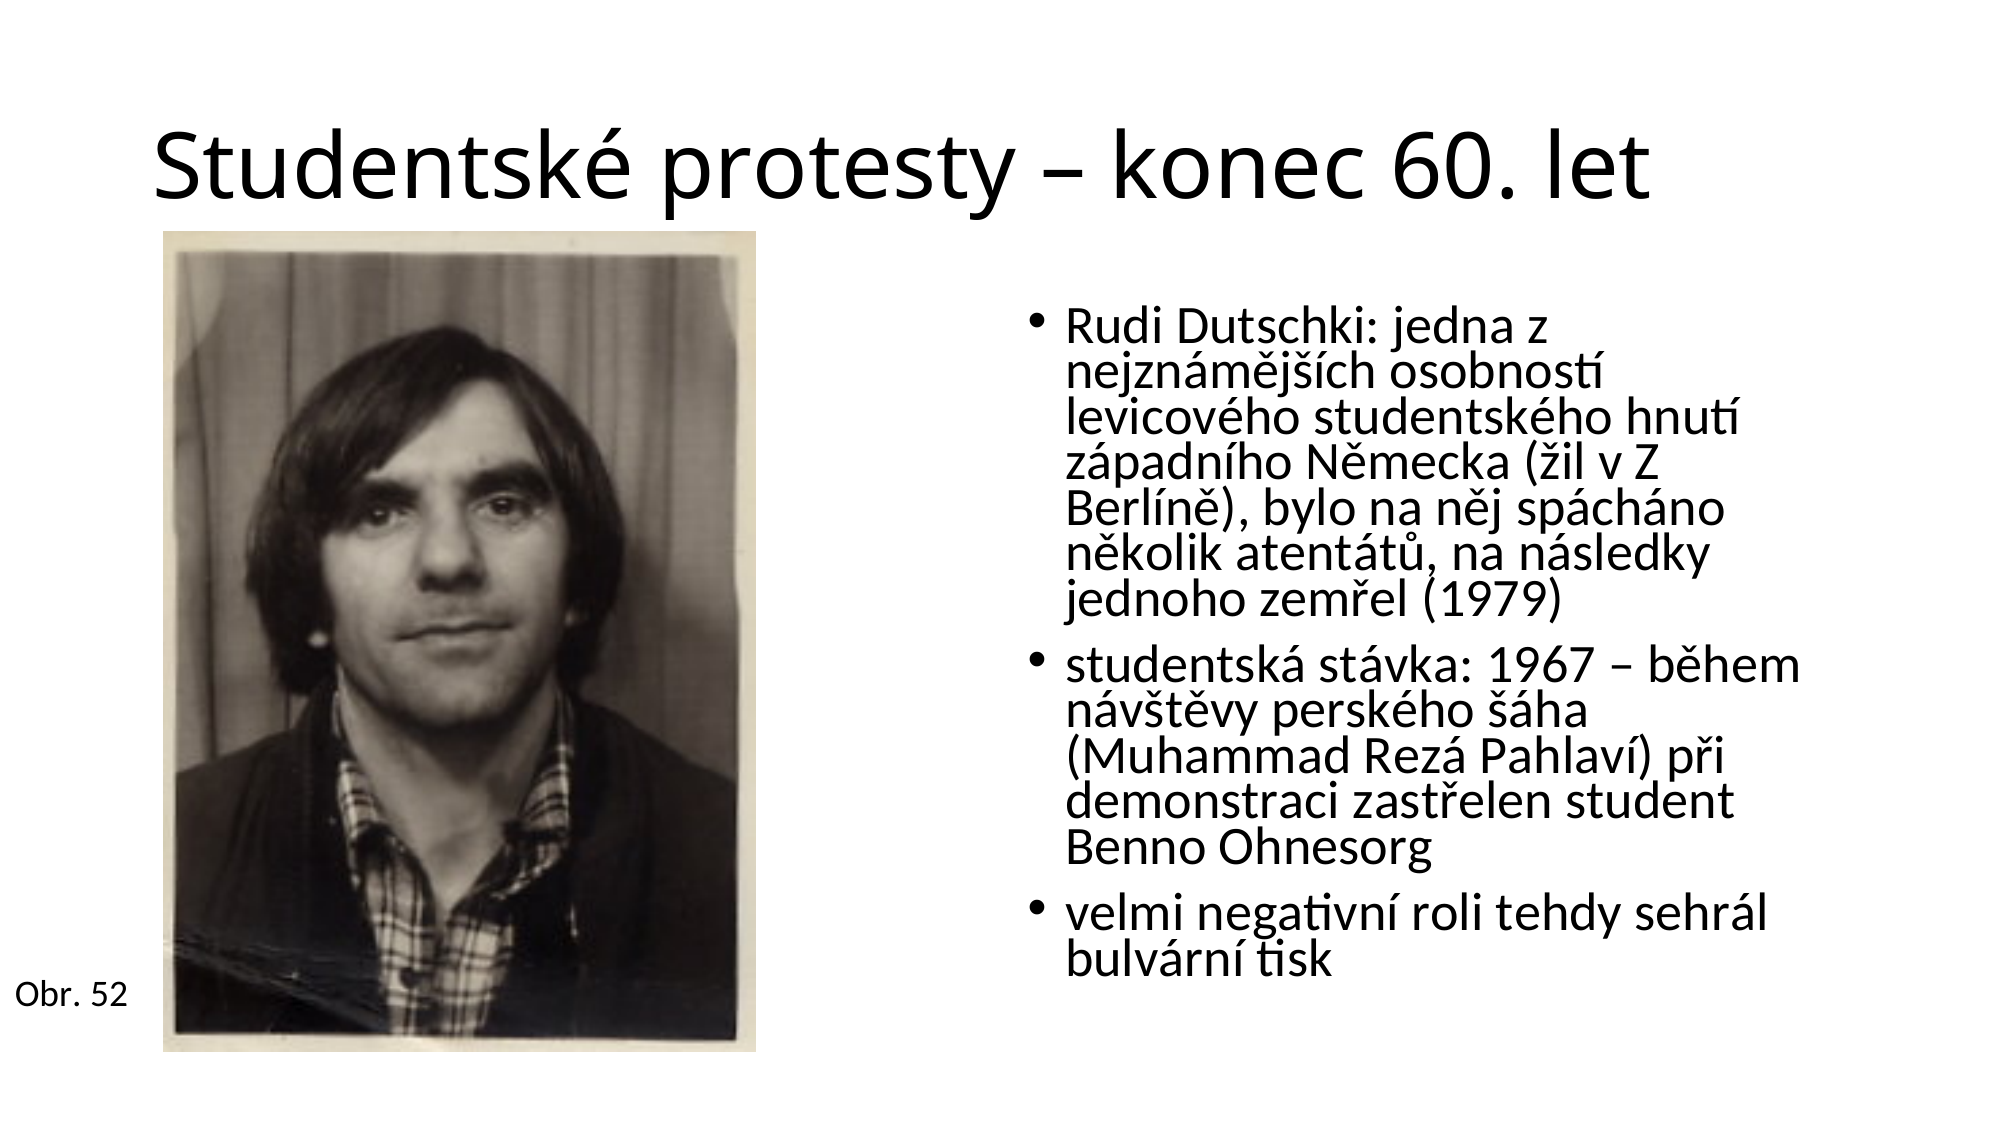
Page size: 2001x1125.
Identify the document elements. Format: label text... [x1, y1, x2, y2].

title Studentské protesty – konec 60. let [137, 59, 1863, 278]
text_box Obr. 52 [0, 961, 1662, 1022]
text_box [163, 1022, 756, 1052]
text_box [163, 231, 756, 961]
list Rudi Dutschki: jedna z nejznámějších osobností levicového studentského hnutí západního Německa (žil v Z Berlíně), bylo na něj spácháno několik atentátů, na následky jednoho zemřel (1979) studentská stávka: 1967 – během návštěvy perského šáha (Muhammad Rezá Pahlaví) při demonstraci zastřelen student Benno Ohnesorg velmi negativní roli tehdy sehrál bulvární tisk [1012, 299, 1863, 1074]
